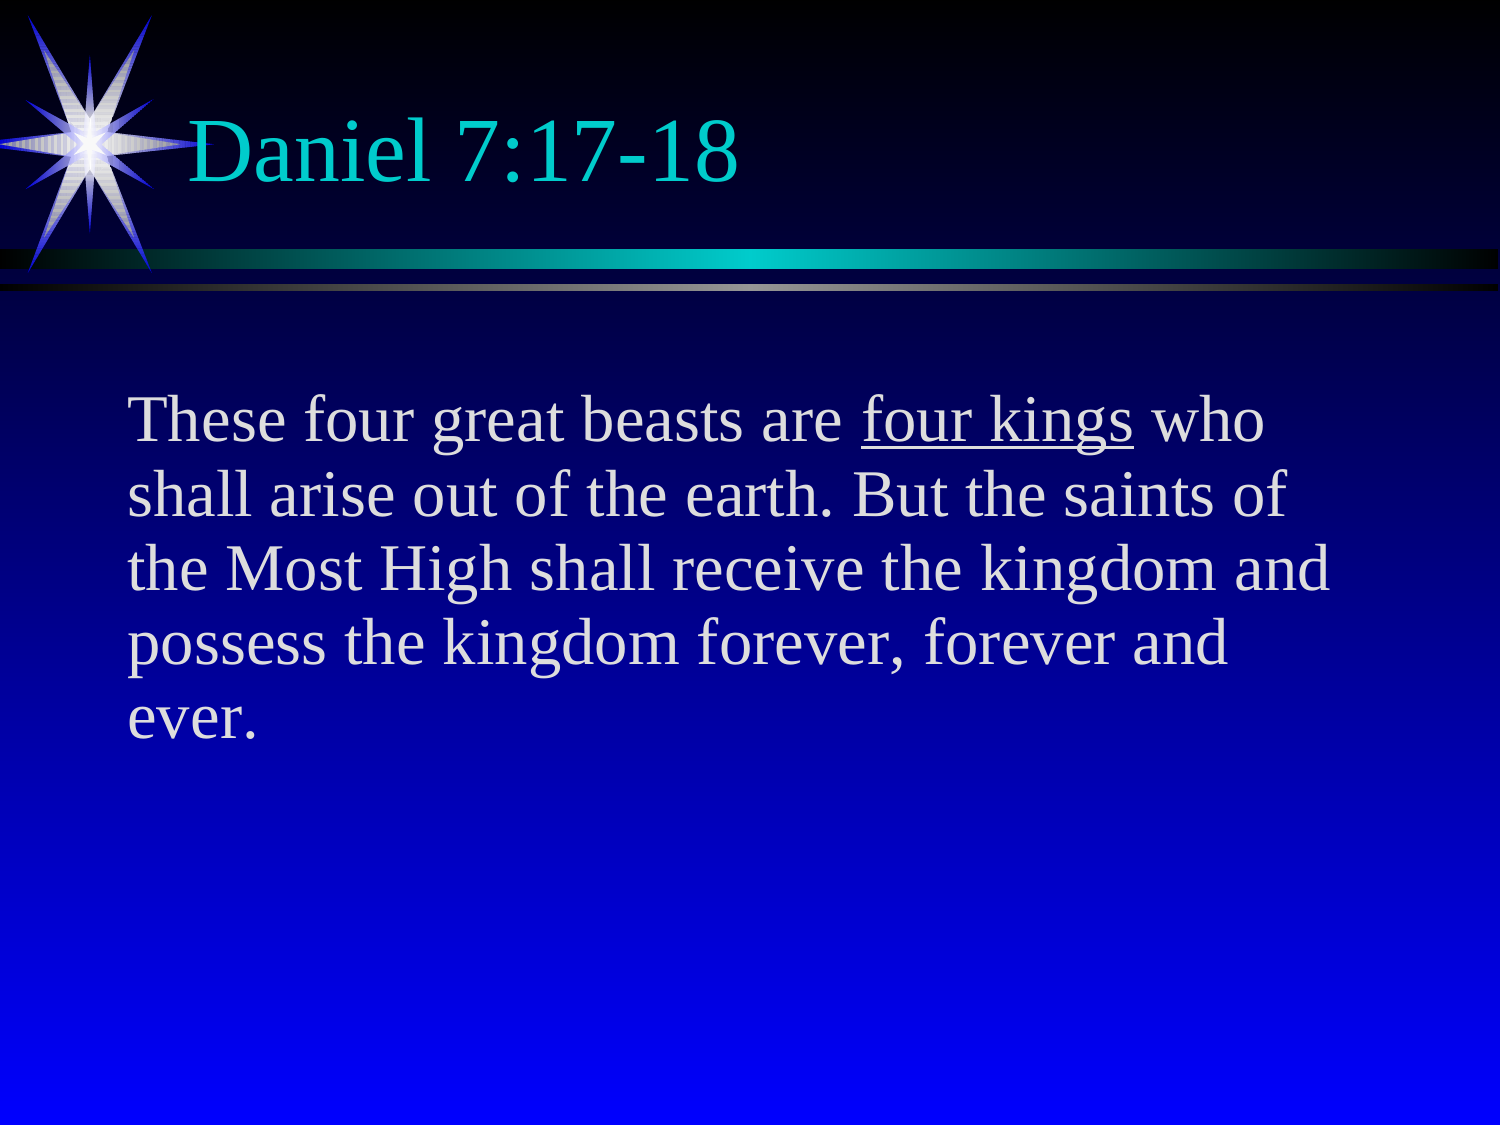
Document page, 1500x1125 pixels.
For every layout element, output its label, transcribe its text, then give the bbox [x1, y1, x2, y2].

text_box These four great beasts are four kings who shall arise out of the earth. But the saints of the Most High shall receive the kingdom and possess the kingdom forever, forever and ever. [112, 375, 1351, 759]
title Daniel 7:17-18 [187, 56, 1463, 244]
